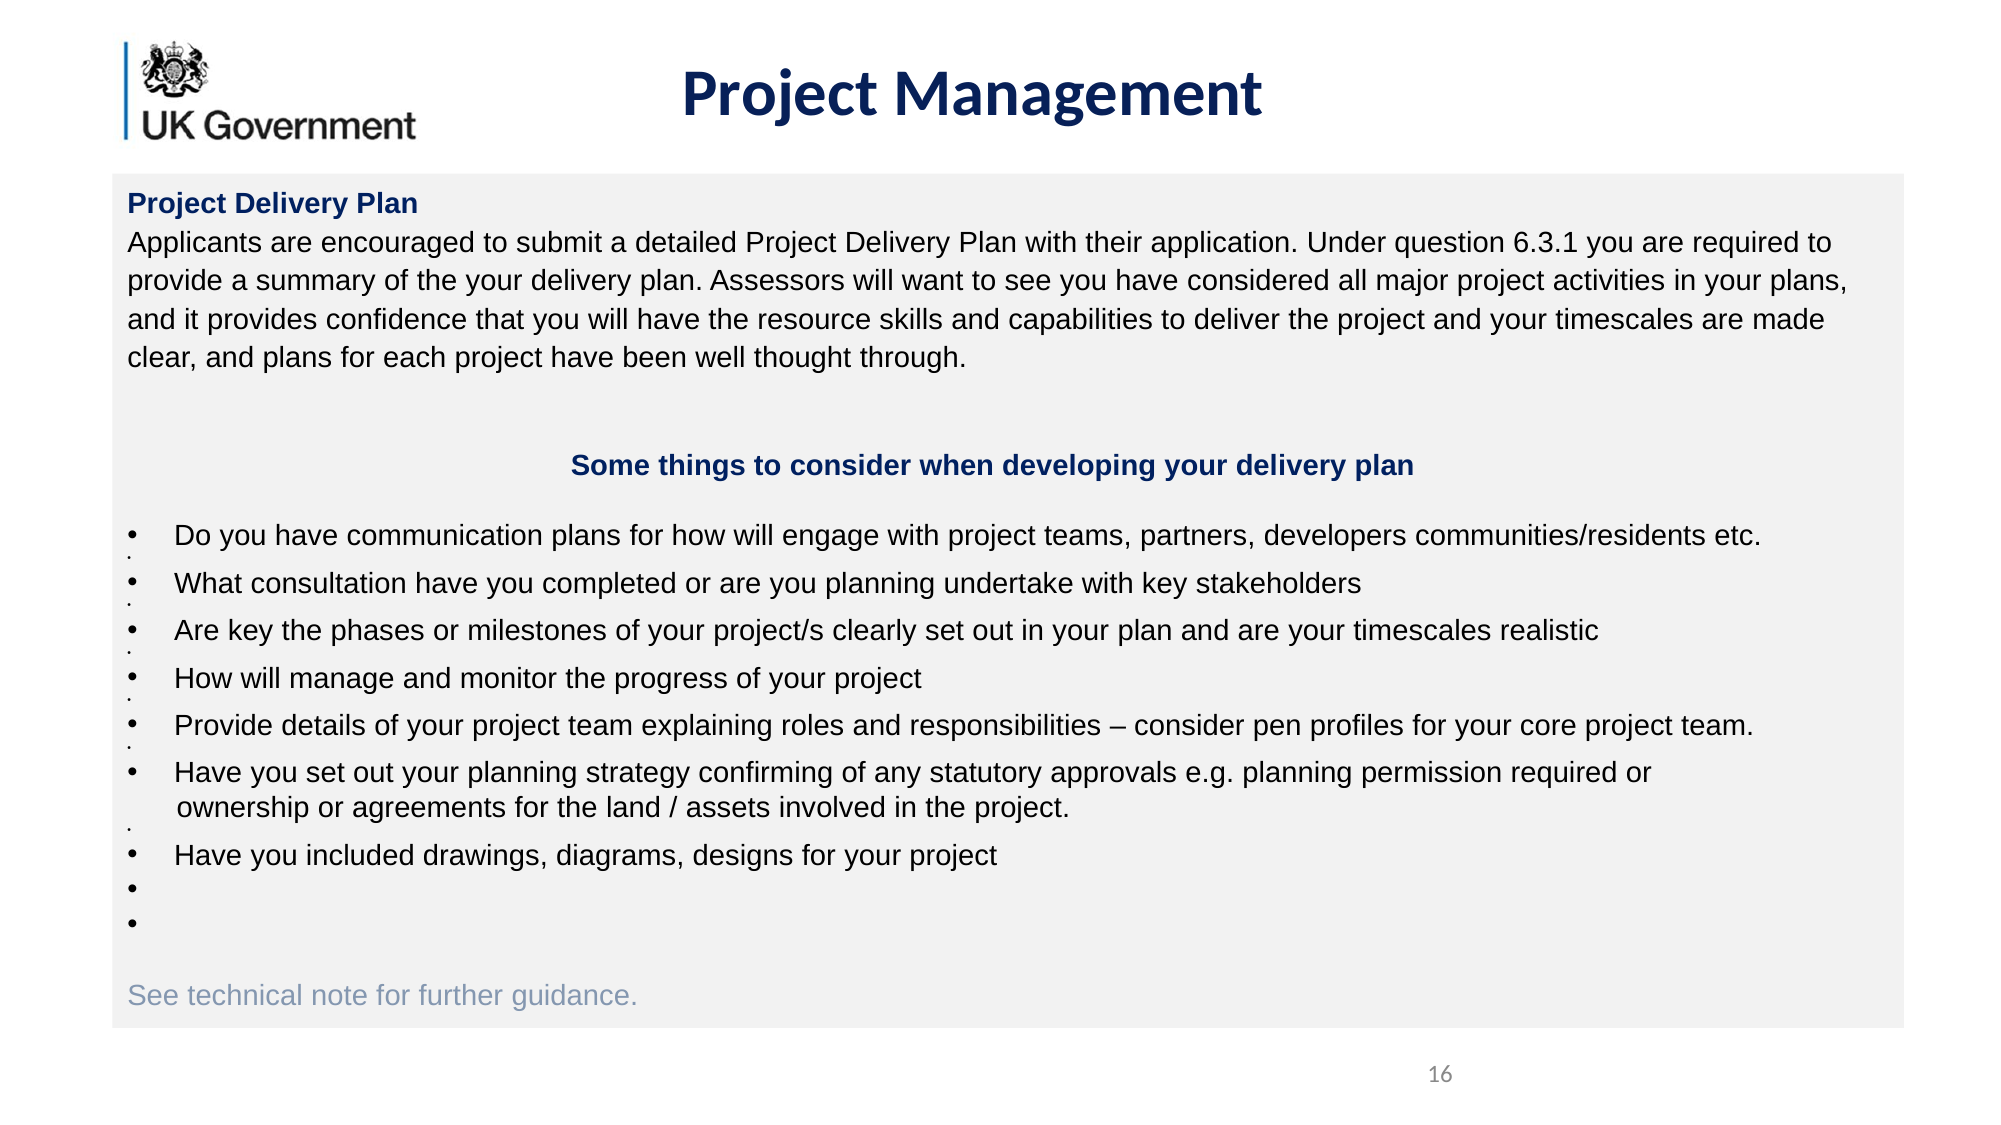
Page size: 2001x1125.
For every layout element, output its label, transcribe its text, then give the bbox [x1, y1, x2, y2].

text_box Project Delivery Plan Applicants are encouraged to submit a detailed Project Delivery Plan with their application. Under question 6.3.1 you are required to provide a summary of the your delivery plan. Assessors will want to see you have considered all major project activities in your plans, and it provides confidence that you will have the resource skills and capabilities to deliver the project and your timescales are made clear, and plans for each project have been well thought through. Some things to consider when developing your delivery plan Do you have communication plans for how will engage with project teams, partners, developers communities/residents etc. What consultation have you completed or are you planning undertake with key stakeholders Are key the phases or milestones of your project/s clearly set out in your plan and are your timescales realistic How will manage and monitor the progress of your project Provide details of your project team explaining roles and responsibilities – consider pen profiles for your core project team. Have you set out your planning strategy confirming of any statutory approvals e.g. planning permission required or ownership or agreements for the land / assets involved in the project. Have you included drawings, diagrams, designs for your project See technical note for further guidance. [112, 173, 1904, 1028]
picture [110, 0, 454, 149]
text_box 16 [1412, 1042, 1863, 1103]
text_box Project Management [667, 41, 1911, 138]
